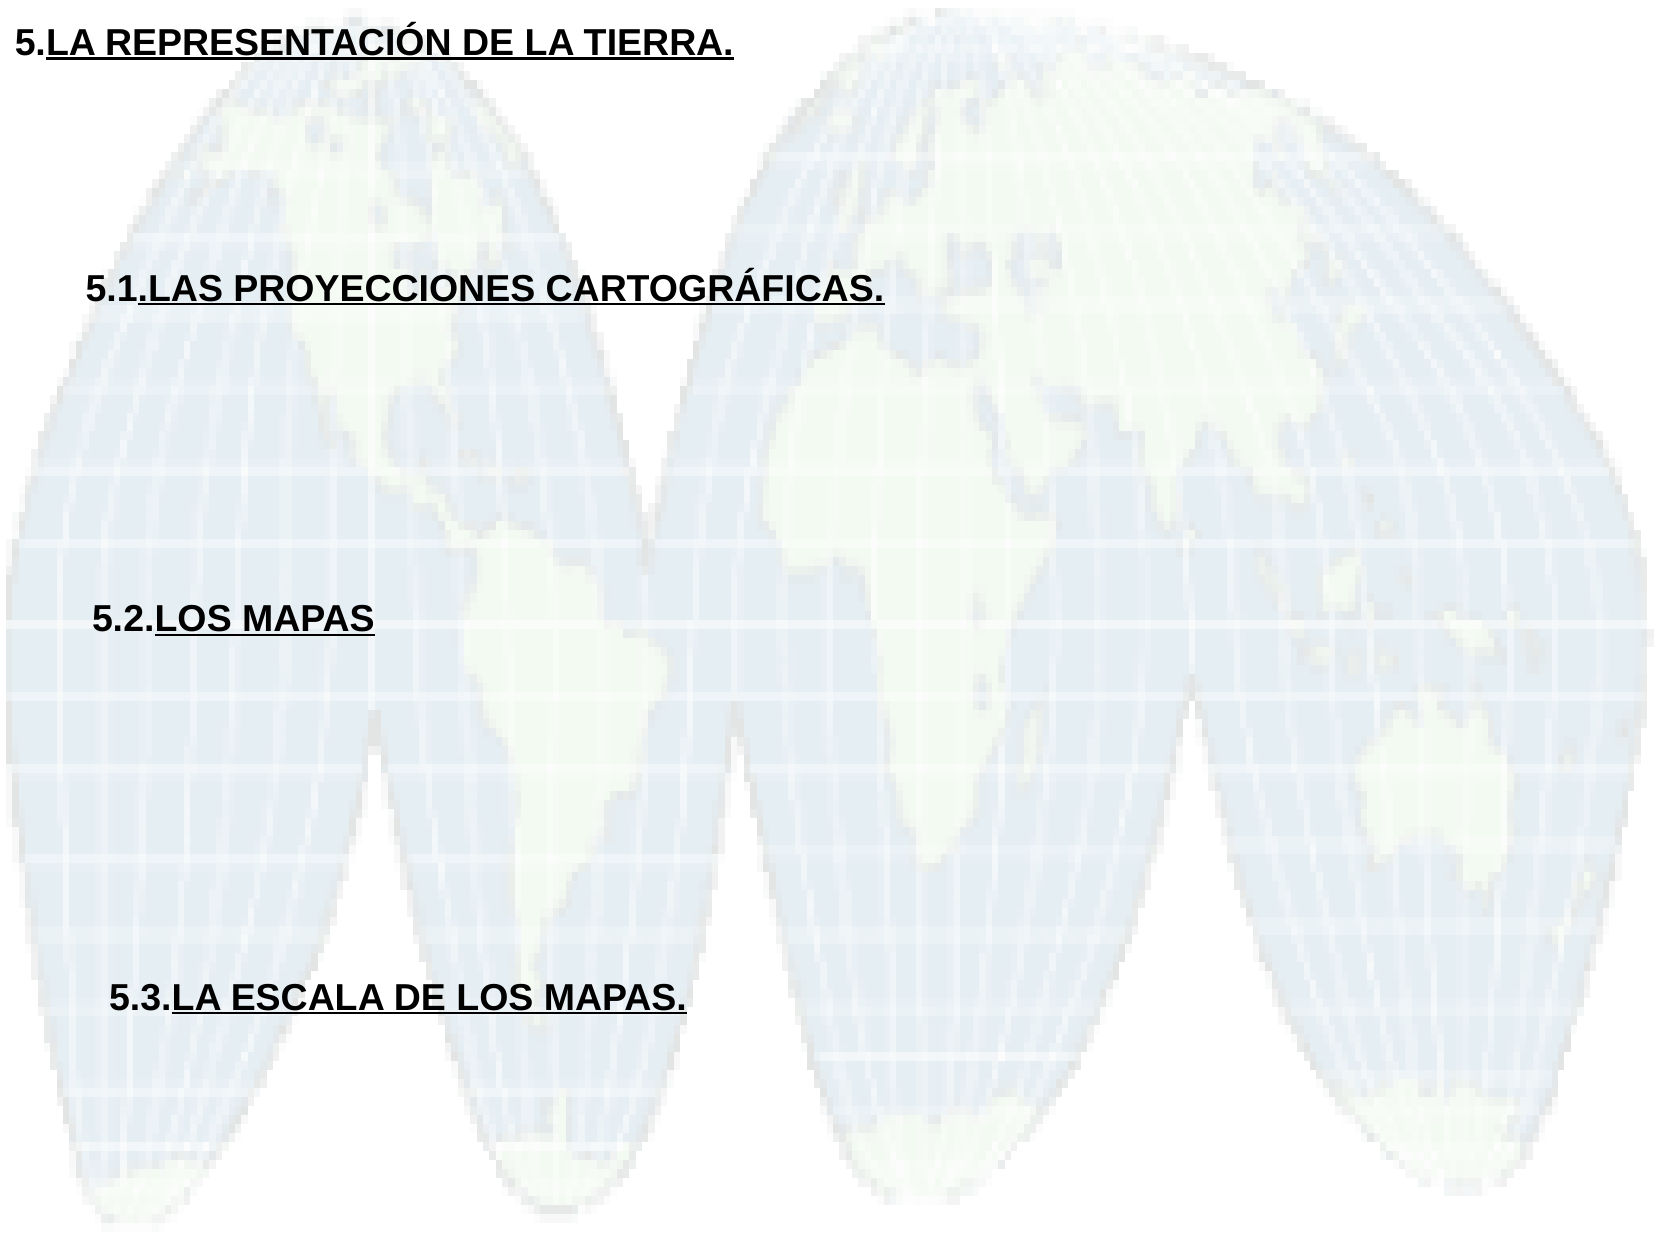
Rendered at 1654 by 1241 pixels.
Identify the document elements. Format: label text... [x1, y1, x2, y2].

text_box 5.3.LA ESCALA DE LOS MAPAS. [94, 968, 702, 1026]
text_box 5.2.LOS MAPAS [77, 590, 390, 648]
text_box 5.LA REPRESENTACIÓN DE LA TIERRA. [0, 14, 749, 71]
picture [0, 0, 1654, 1241]
text_box 5.1.LAS PROYECCIONES CARTOGRÁFICAS. [70, 259, 900, 317]
